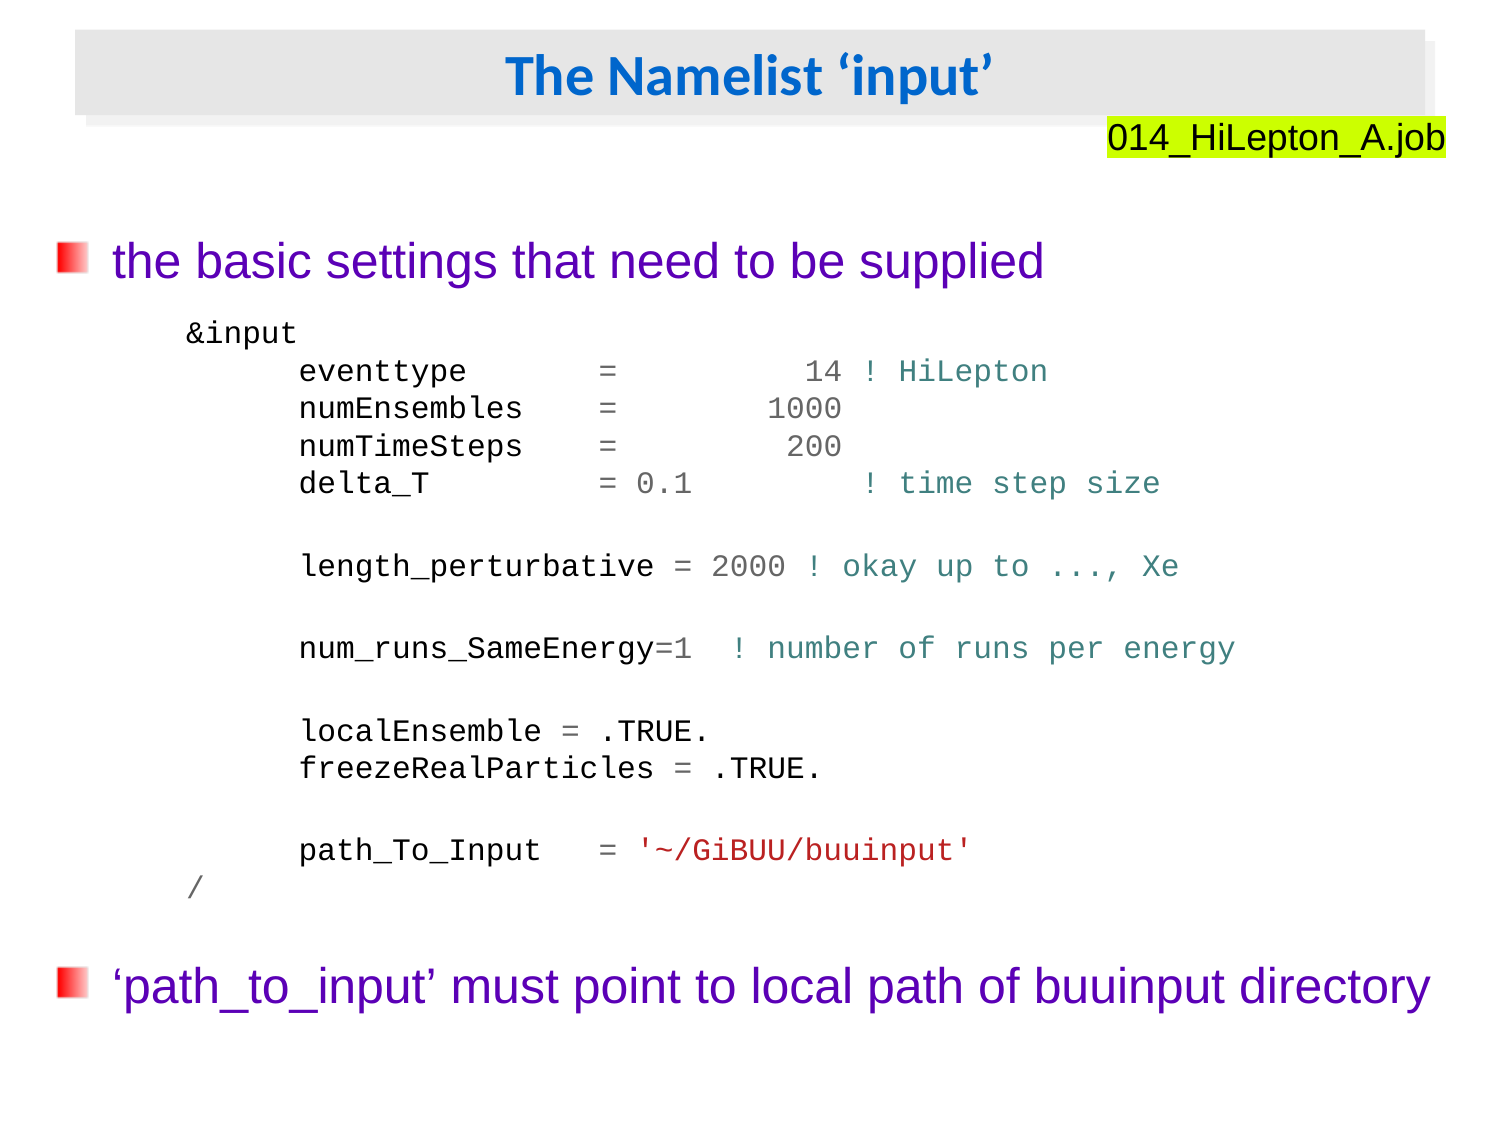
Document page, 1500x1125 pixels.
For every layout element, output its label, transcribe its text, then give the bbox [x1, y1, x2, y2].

title The Namelist ‘input’ [75, 29, 1426, 116]
text_box 014_HiLepton_A.job [1092, 105, 1500, 166]
text_box &input eventtype = 14 ! HiLepton numEnsembles = 1000 numTimeSteps = 200 delta_T = 0.1 ! time step size length_perturbative = 2000 ! okay up to ..., Xe num_runs_SameEnergy=1 ! number of runs per energy localEnsemble = .TRUE. freezeRealParticles = .TRUE. path_To_Input = '~/GiBUU/buuinput' / [171, 305, 1382, 999]
list the basic settings that need to be supplied ‘path_to_input’ must point to local path of buuinput directory [41, 148, 1459, 1093]
